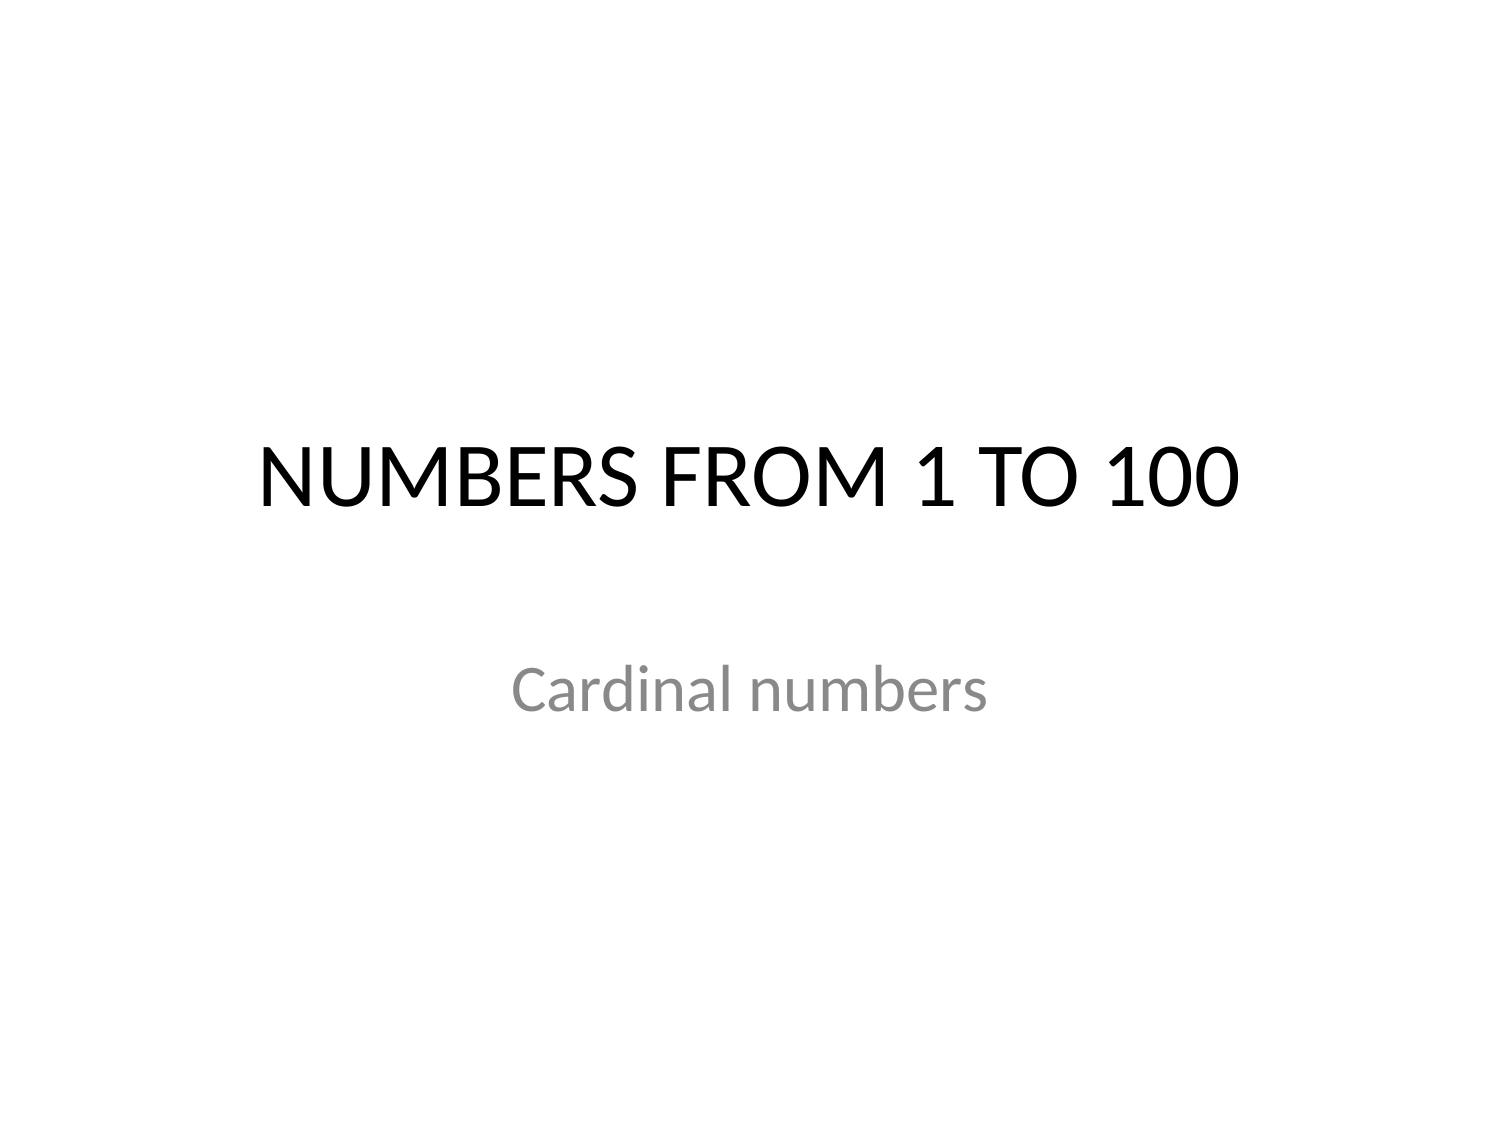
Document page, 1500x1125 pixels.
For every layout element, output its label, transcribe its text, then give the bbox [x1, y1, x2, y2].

subtitle Cardinal numbers [225, 637, 1276, 925]
title NUMBERS FROM 1 TO 100 [112, 349, 1388, 591]
